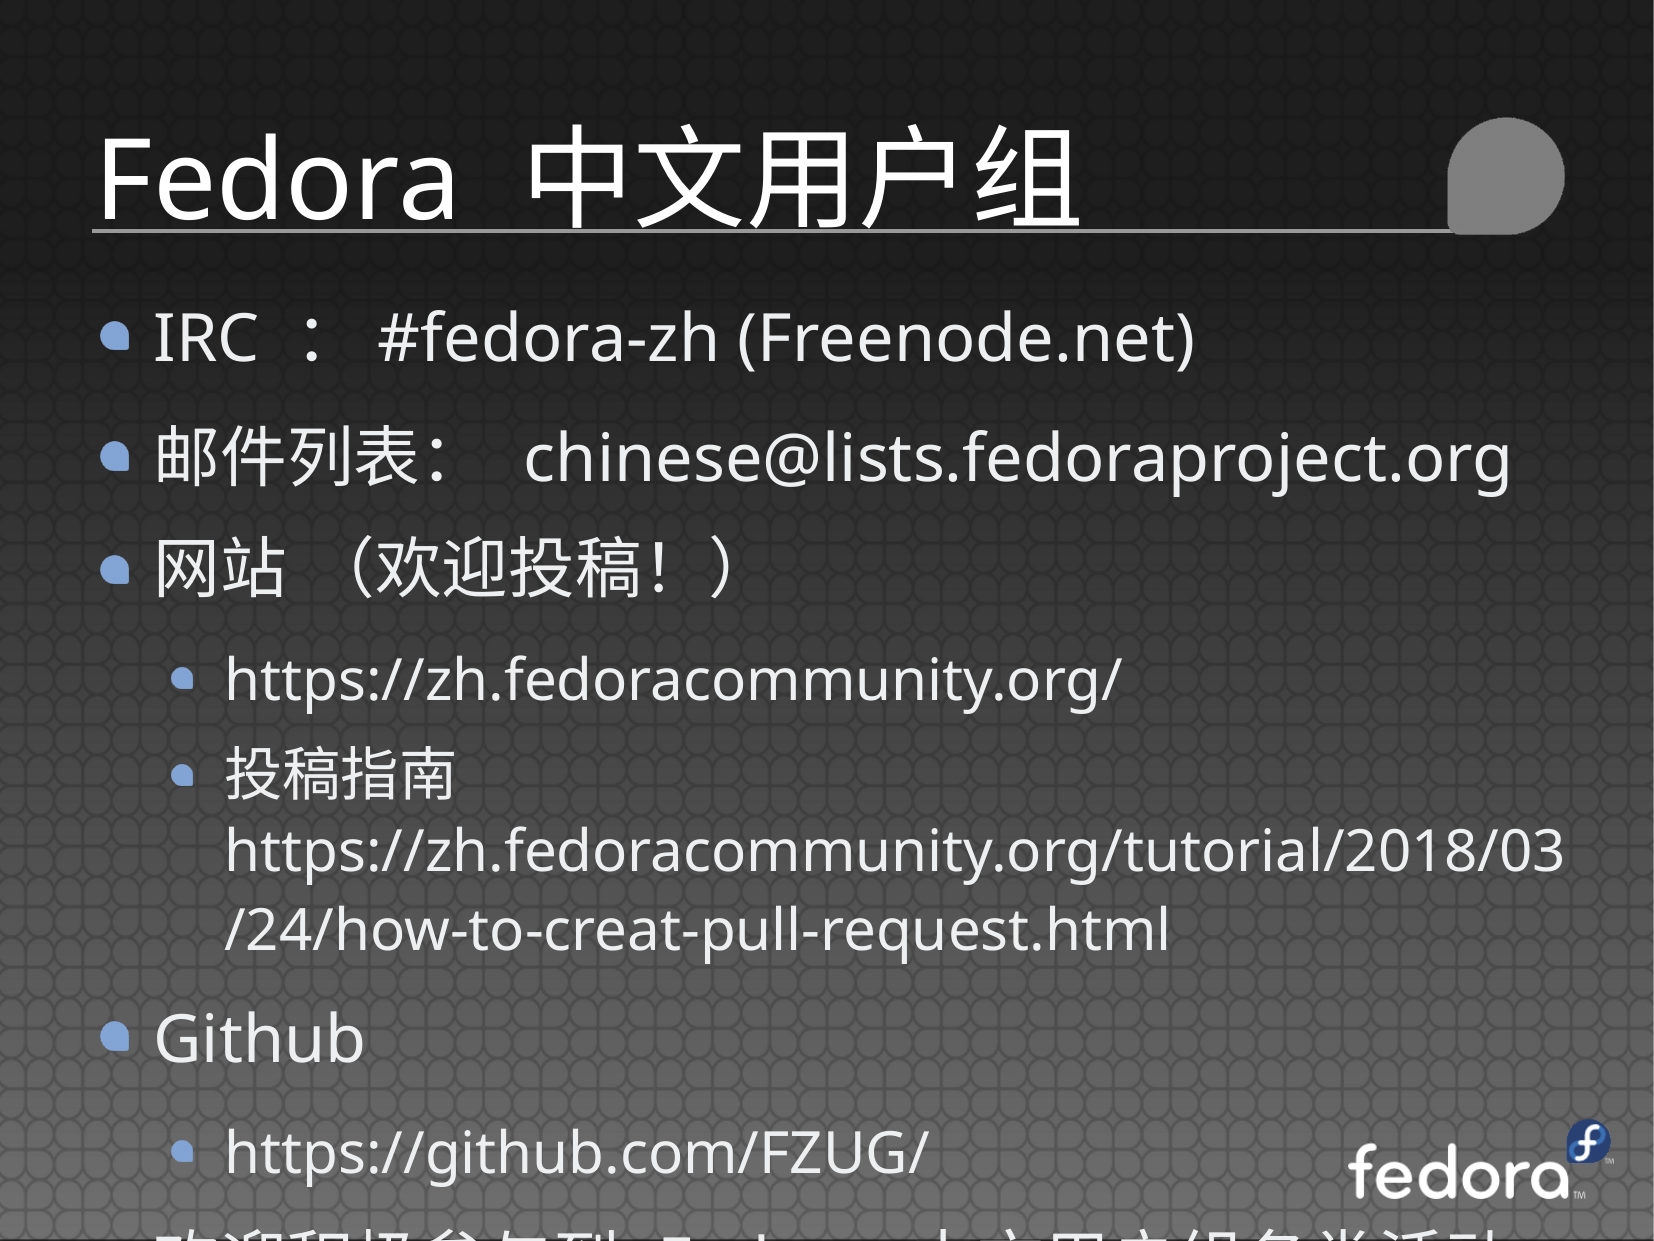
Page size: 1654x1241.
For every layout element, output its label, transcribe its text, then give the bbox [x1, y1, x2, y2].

title Fedora 中文用户组 [94, 100, 1426, 251]
picture [0, 0, 1654, 1241]
picture [1214, 1237, 1230, 1241]
list IRC ：#fedora-zh (Freenode.net) 邮件列表： chinese@lists.fedoraproject.org 网站 （欢迎投稿！） https://zh.fedoracommunity.org/ 投稿指南 https://zh.fedoracommunity.org/tutorial/2018/03/24/how-to-creat-pull-request.html Github https://github.com/FZUG/ 欢迎积极参与到 Fedora 中文用户组各类活动 [82, 290, 1571, 1163]
